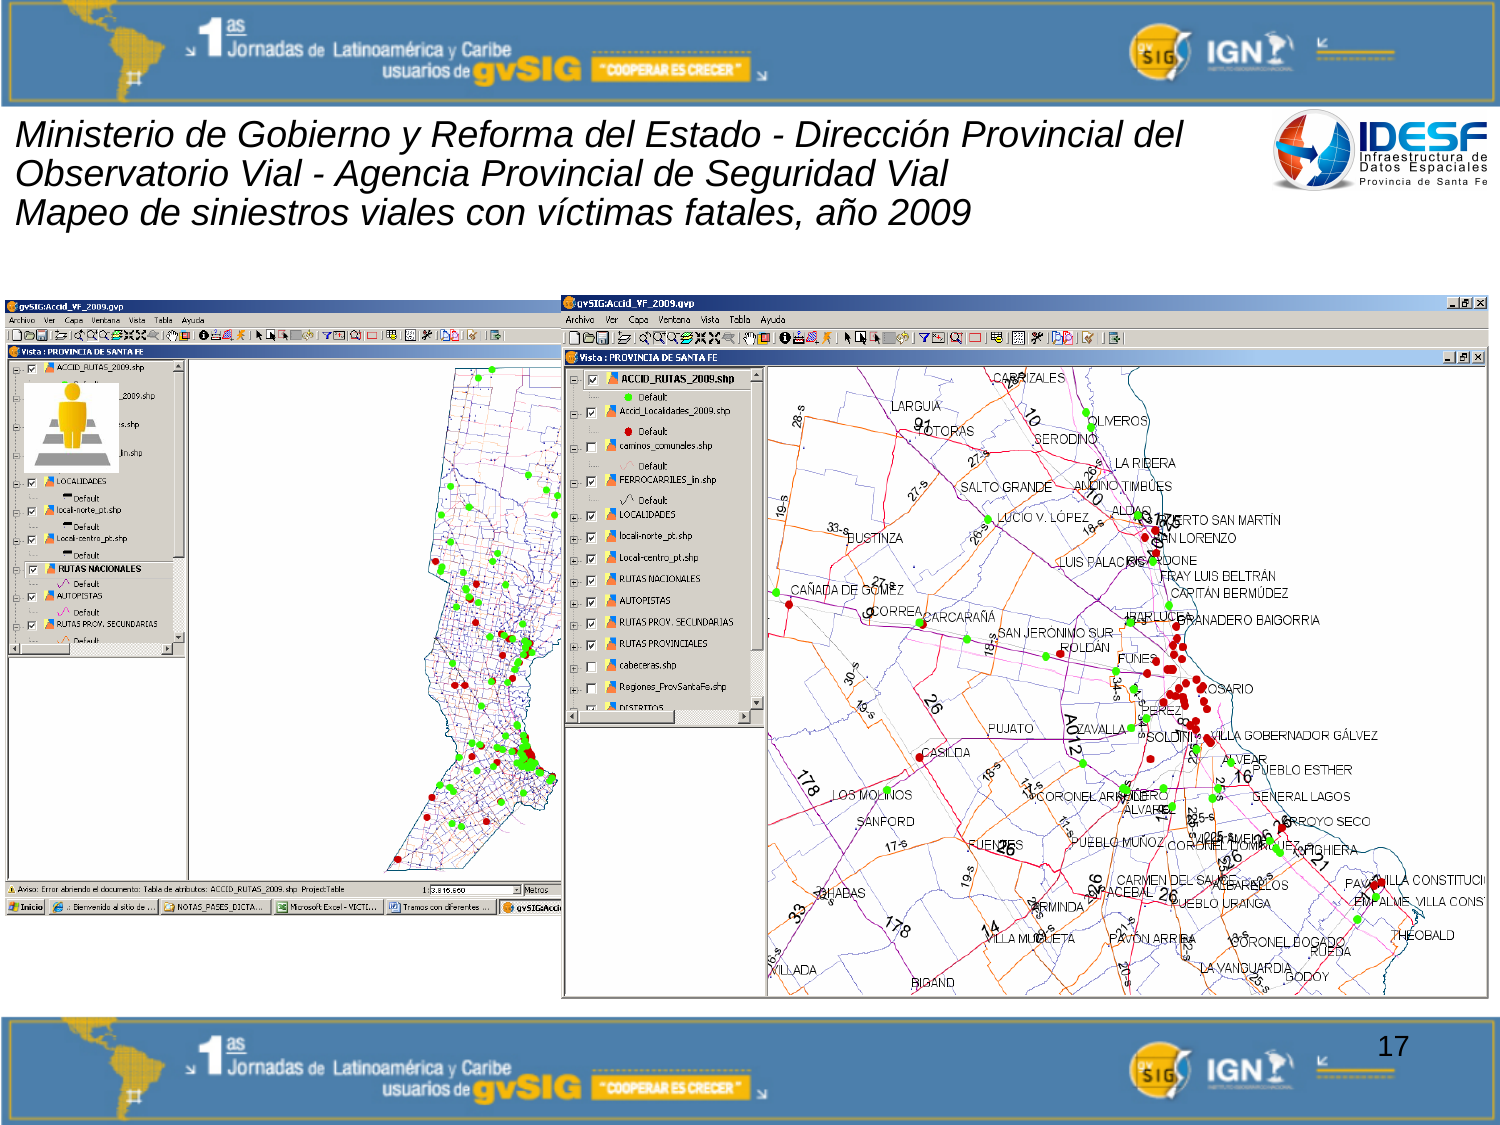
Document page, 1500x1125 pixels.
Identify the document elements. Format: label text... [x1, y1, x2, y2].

text_box Ministerio de Gobierno y Reforma del Estado - Dirección Provincial del Observatorio Vial - Agencia Provincial de Seguridad Vial Mapeo de siniestros viales con víctimas fatales, año 2009 [0, 108, 1477, 253]
picture [0, 0, 1500, 1125]
